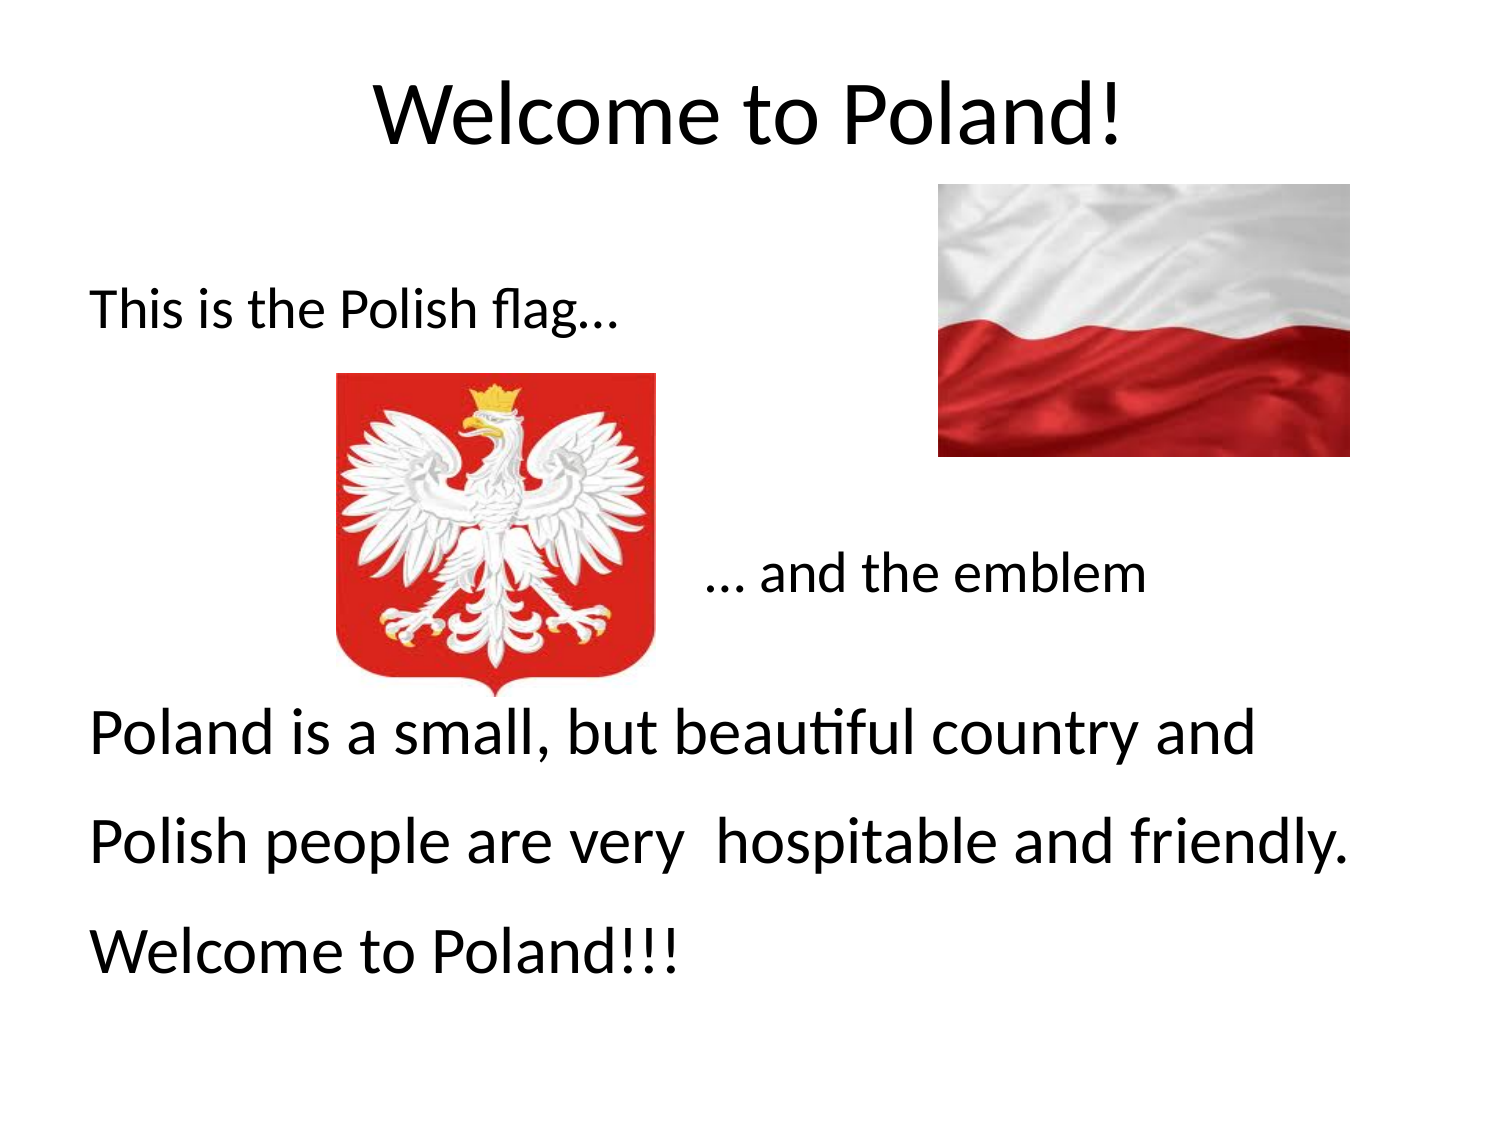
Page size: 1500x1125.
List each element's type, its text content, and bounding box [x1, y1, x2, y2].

list This is the Polish flag… Poland is a small, but beautiful country and Polish people are very hospitable and friendly. Welcome to Poland!!! [75, 262, 1425, 1005]
title Welcome to Poland! [75, 45, 1425, 233]
picture [938, 184, 1350, 457]
picture [336, 373, 656, 697]
text_box … and the emblem [690, 527, 1247, 657]
